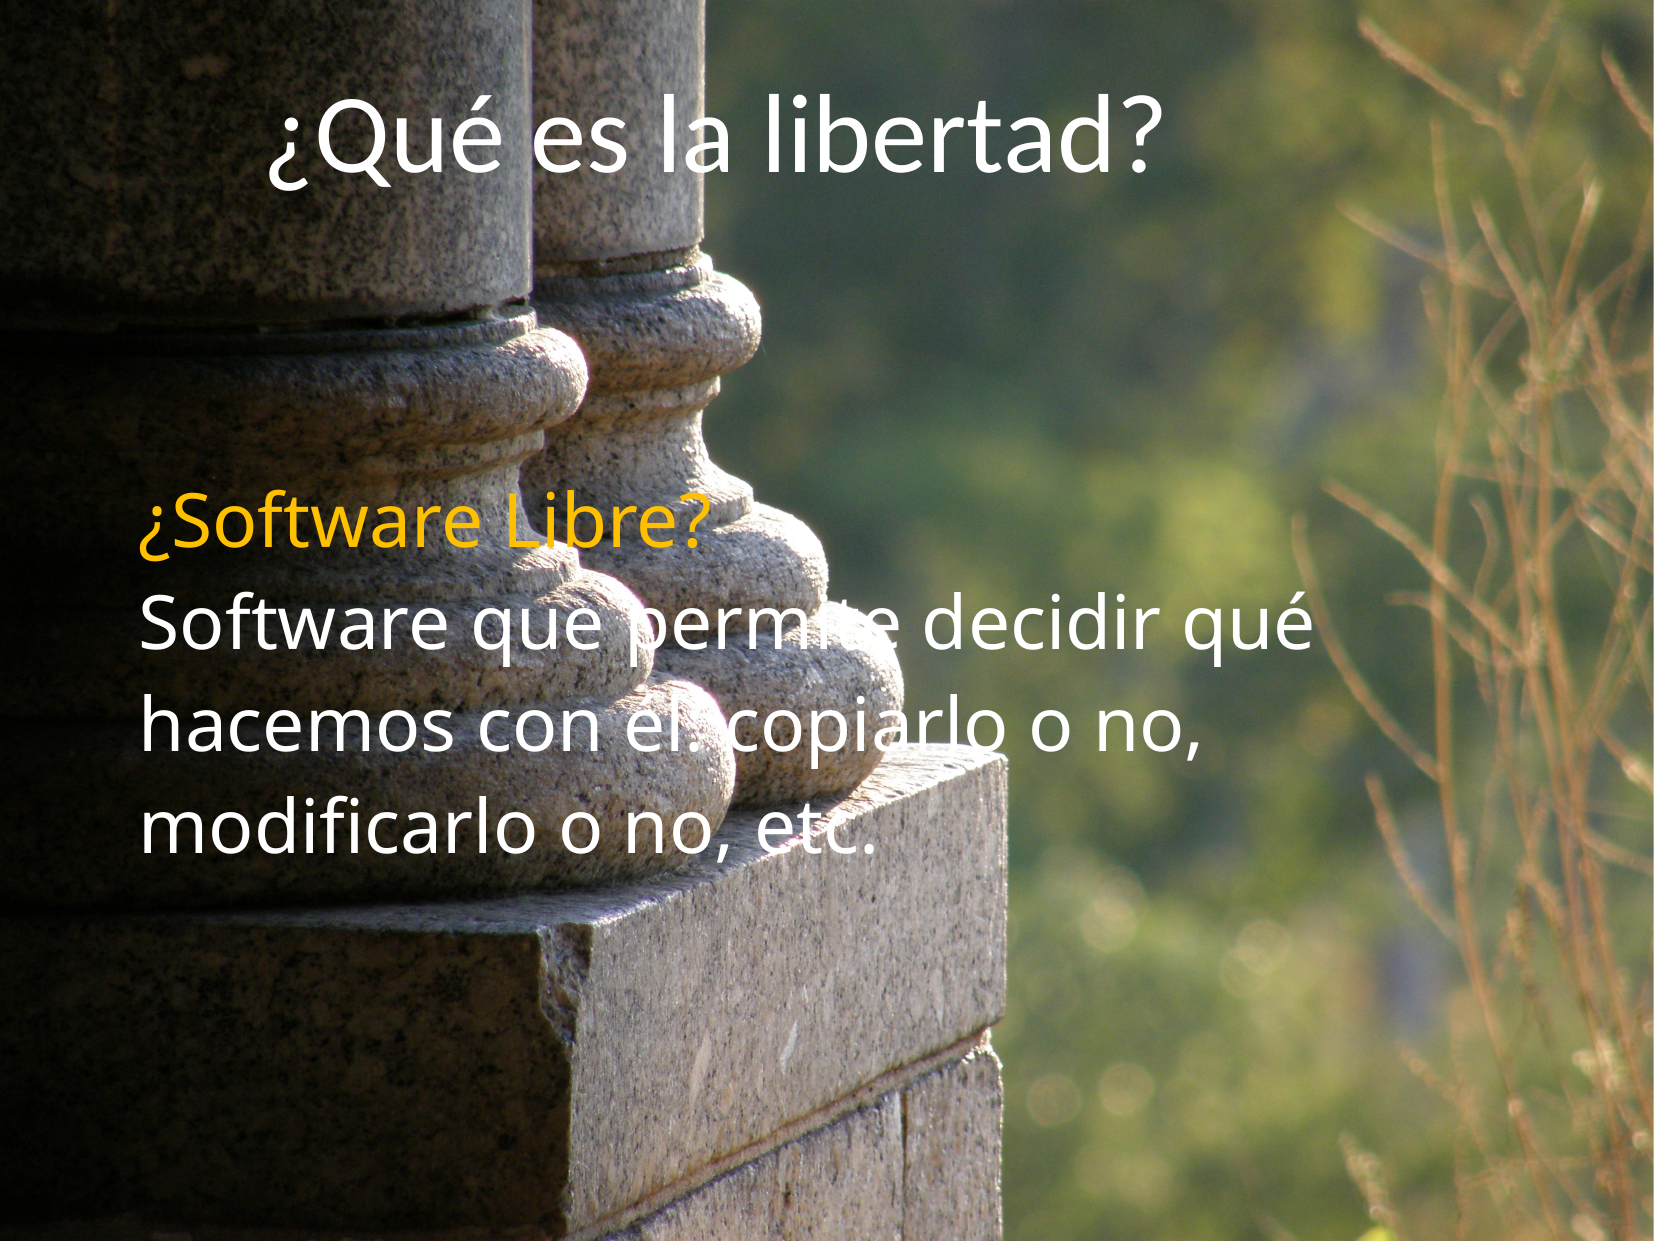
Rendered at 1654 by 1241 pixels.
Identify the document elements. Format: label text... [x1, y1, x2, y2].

text_box ¿Qué es la libertad? [247, 80, 1483, 208]
text_box ¿Software Libre? Software que permite decidir qué hacemos con él: copiarlo o no, modificarlo o no, etc. [124, 459, 1630, 1055]
picture [0, 0, 1654, 1241]
